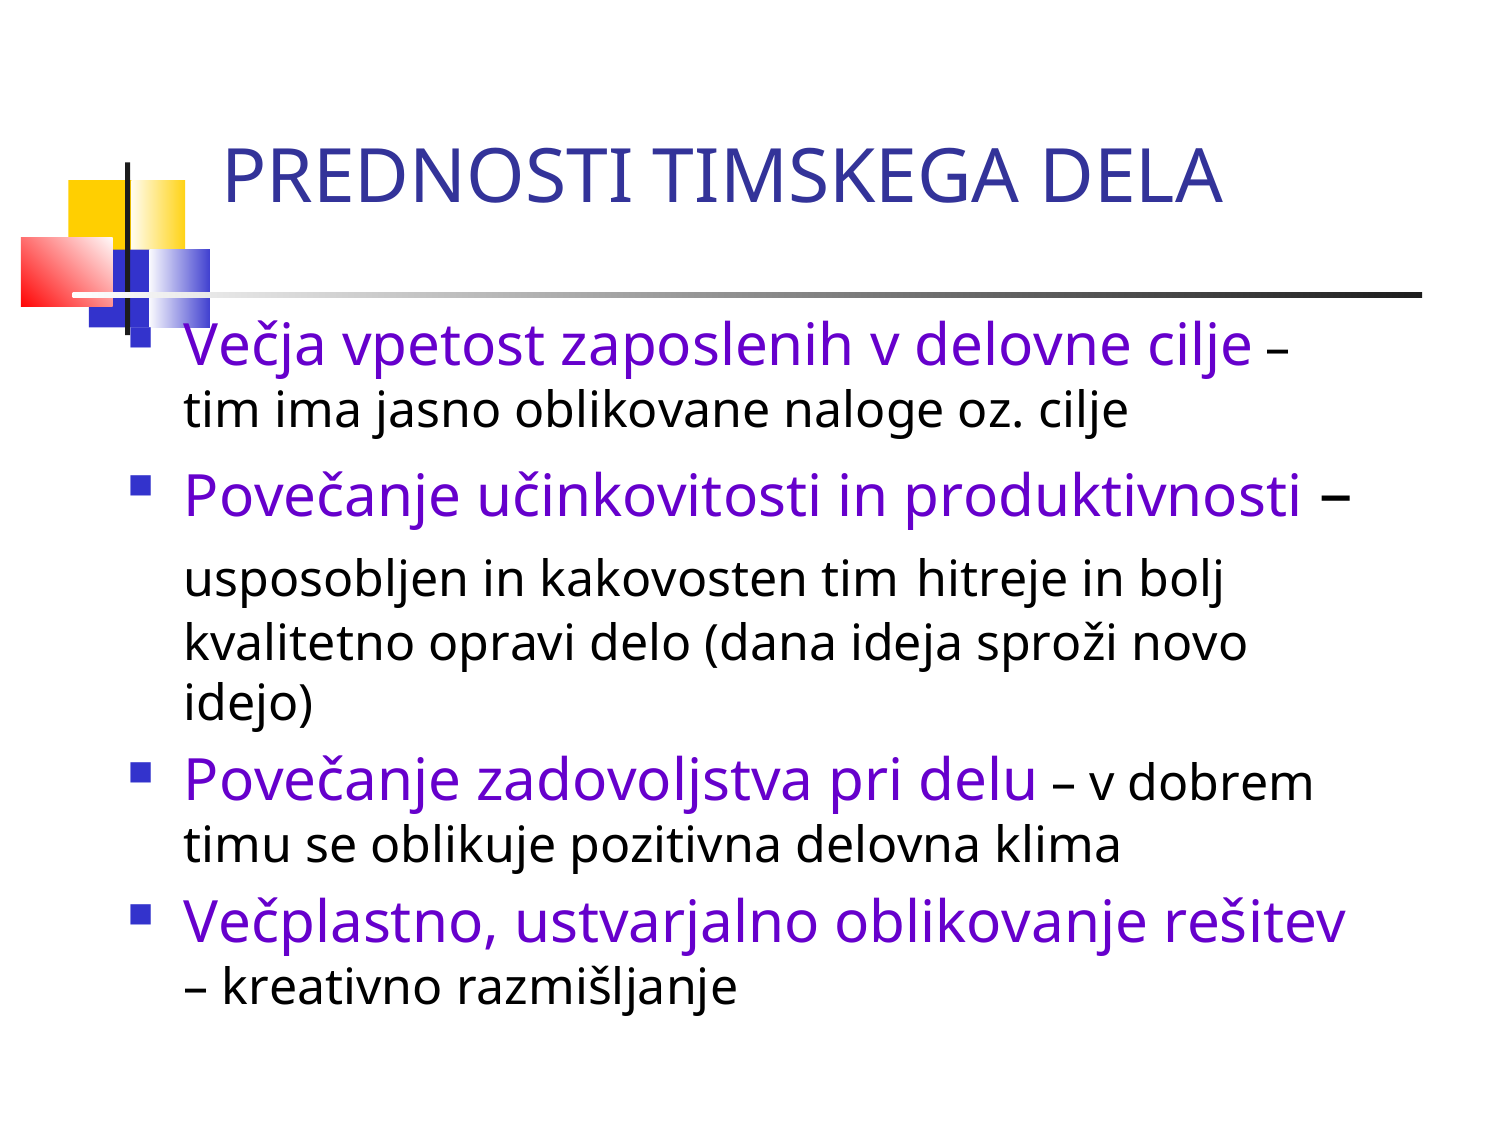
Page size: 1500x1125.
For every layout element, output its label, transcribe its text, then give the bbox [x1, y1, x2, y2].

title PREDNOSTI TIMSKEGA DELA [205, 111, 1448, 226]
list Večja vpetost zaposlenih v delovne cilje – tim ima jasno oblikovane naloge oz. cilje Povečanje učinkovitosti in produktivnosti – usposobljen in kakovosten tim hitreje in bolj kvalitetno opravi delo (dana ideja sproži novo idejo) Povečanje zadovoljstva pri delu – v dobrem timu se oblikuje pozitivna delovna klima Večplastno, ustvarjalno oblikovanje rešitev – kreativno razmišljanje [112, 299, 1388, 1000]
